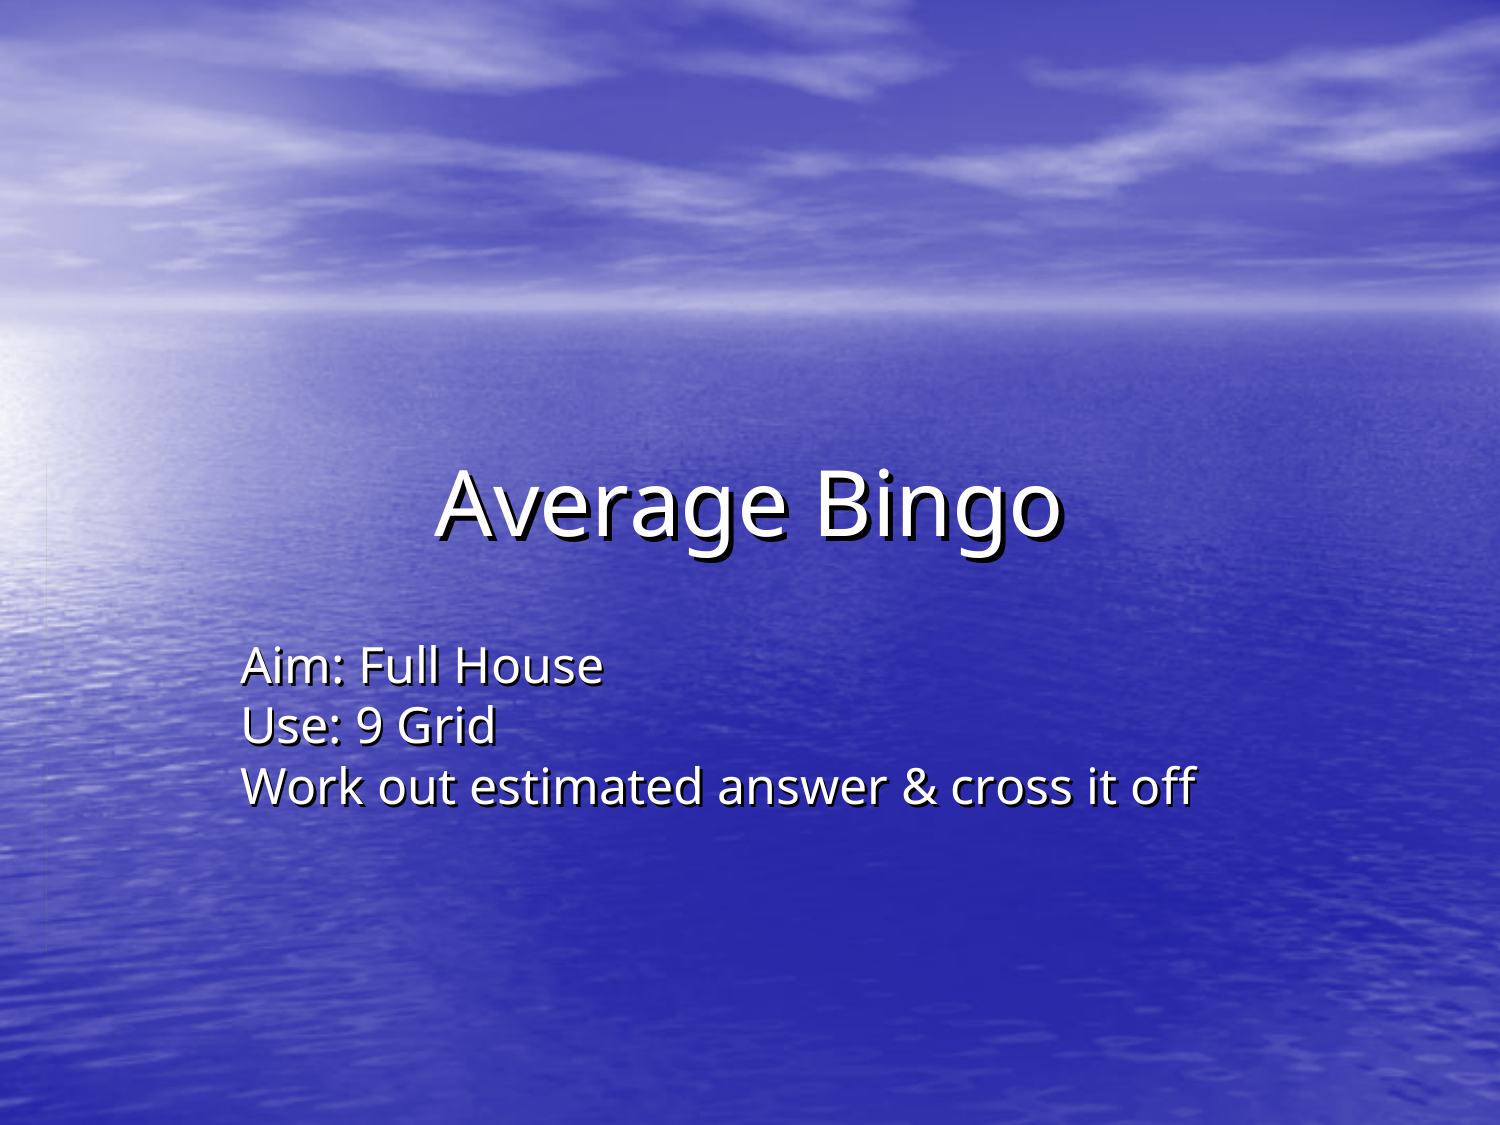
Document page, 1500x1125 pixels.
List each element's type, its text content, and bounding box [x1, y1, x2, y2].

subtitle Aim: Full House Use: 9 Grid Work out estimated answer & cross it off [225, 637, 1276, 925]
title Average Bingo [112, 327, 1388, 563]
picture [0, 0, 1500, 1125]
